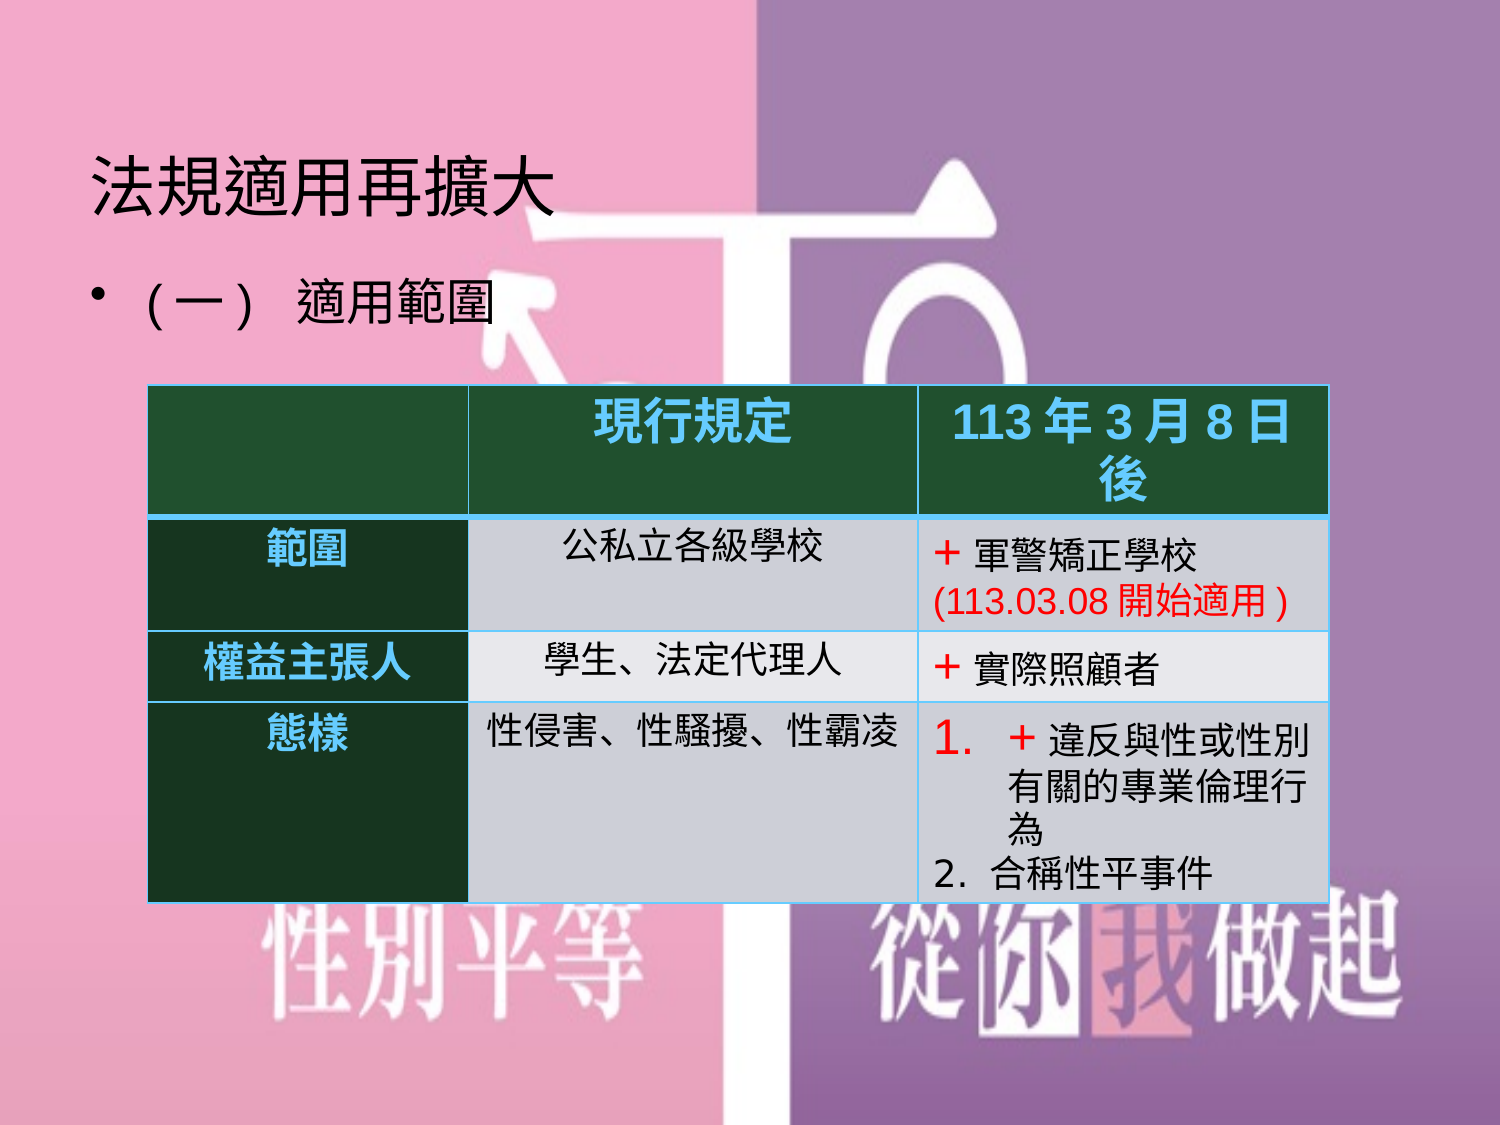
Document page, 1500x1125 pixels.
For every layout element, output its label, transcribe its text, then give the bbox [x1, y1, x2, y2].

table_cell 公私立各級學校 [469, 520, 917, 630]
table_cell +違反與性或性別有關的專業倫理行為 合稱性平事件 [919, 703, 1328, 902]
table_cell 範圍 [148, 520, 468, 630]
table_cell +軍警矯正學校(113.03.08開始適用) [919, 520, 1328, 630]
table_cell 態樣 [148, 703, 468, 902]
table_cell +實際照顧者 [919, 632, 1328, 701]
table_header 113年3月8日後 [919, 386, 1328, 514]
picture [0, 0, 1500, 1125]
table_cell 學生、法定代理人 [469, 632, 917, 701]
table_cell 權益主張人 [148, 632, 468, 701]
list (一) 適用範圍 [74, 262, 1425, 1005]
table_header 現行規定 [469, 386, 917, 514]
table_header [148, 386, 468, 514]
table_cell 性侵害、性騷擾、性霸凌 [469, 703, 917, 902]
title 法規適用再擴大 [74, 45, 1425, 233]
